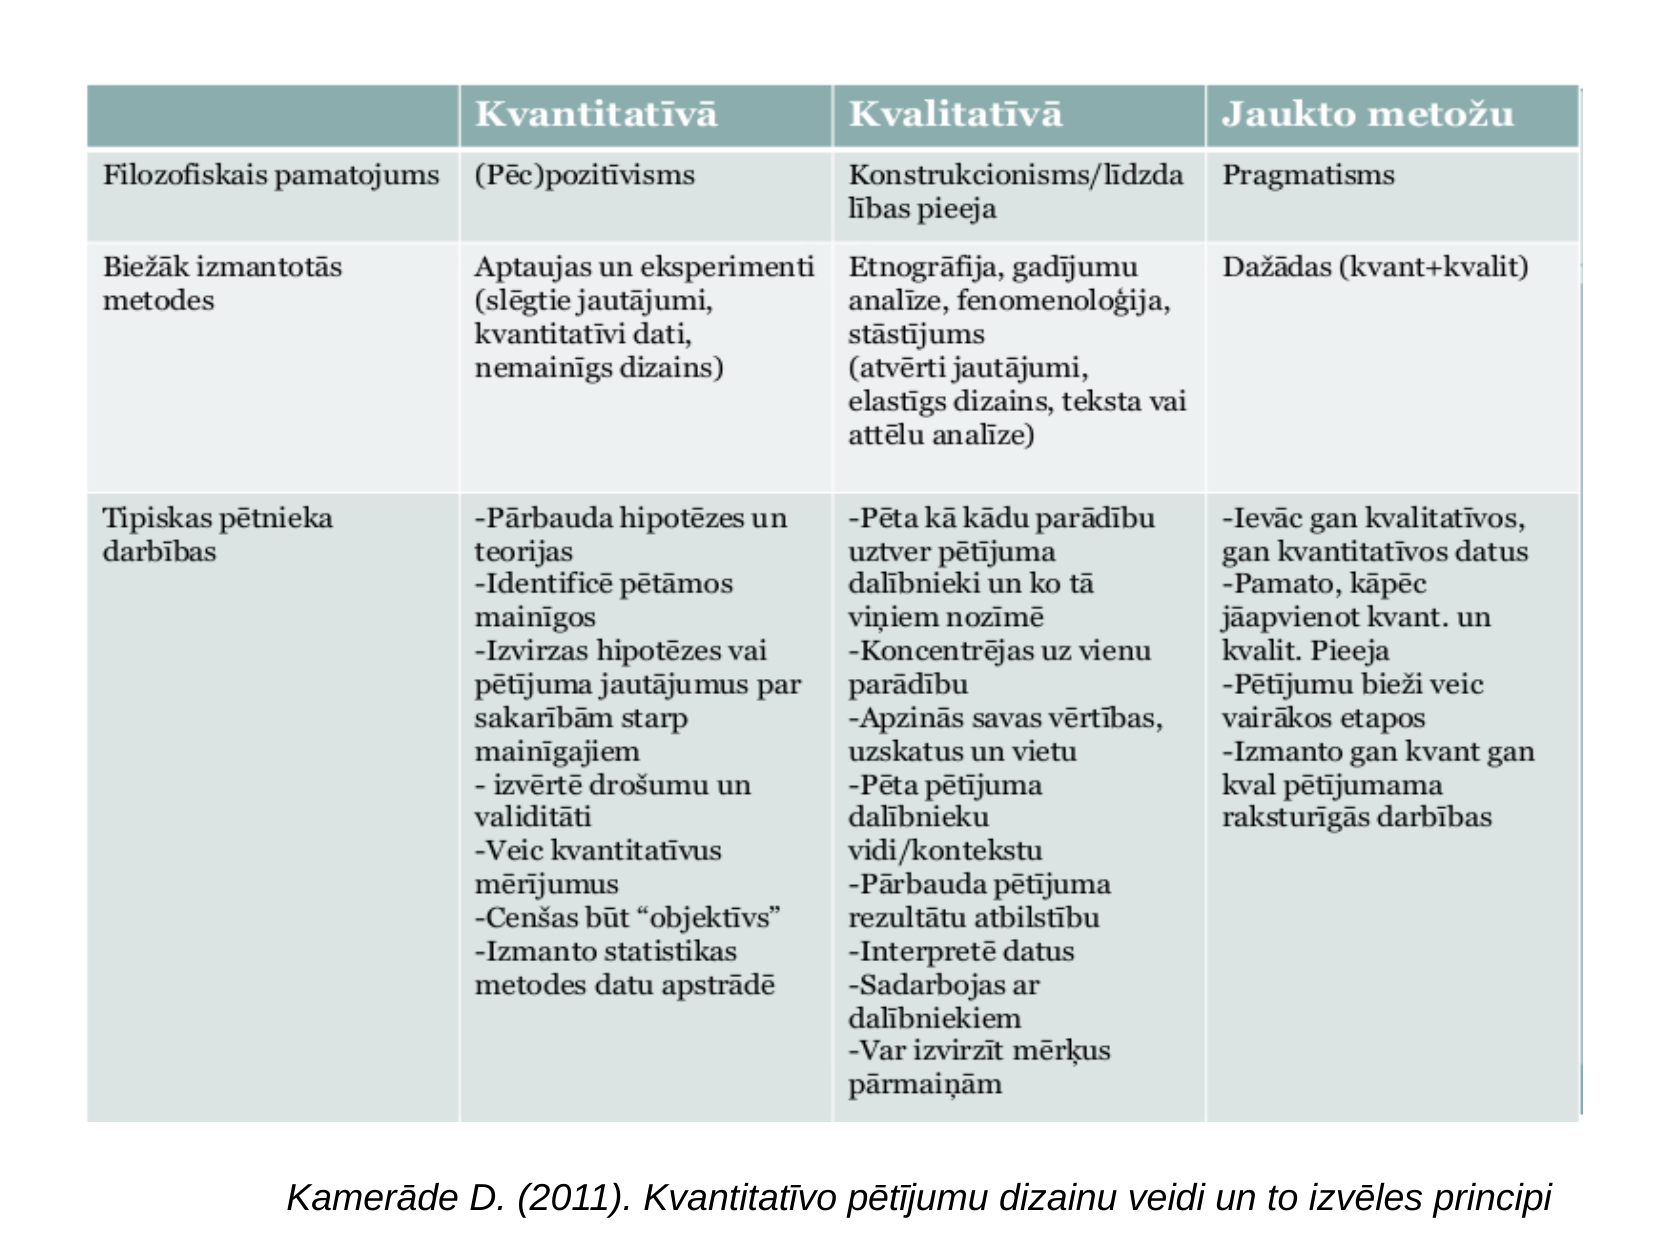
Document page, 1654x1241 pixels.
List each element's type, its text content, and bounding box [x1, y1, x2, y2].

picture [82, 82, 1583, 1123]
text_box Kamerāde D. (2011). Kvantitatīvo pētījumu dizainu veidi un to izvēles principi [271, 1169, 1575, 1227]
